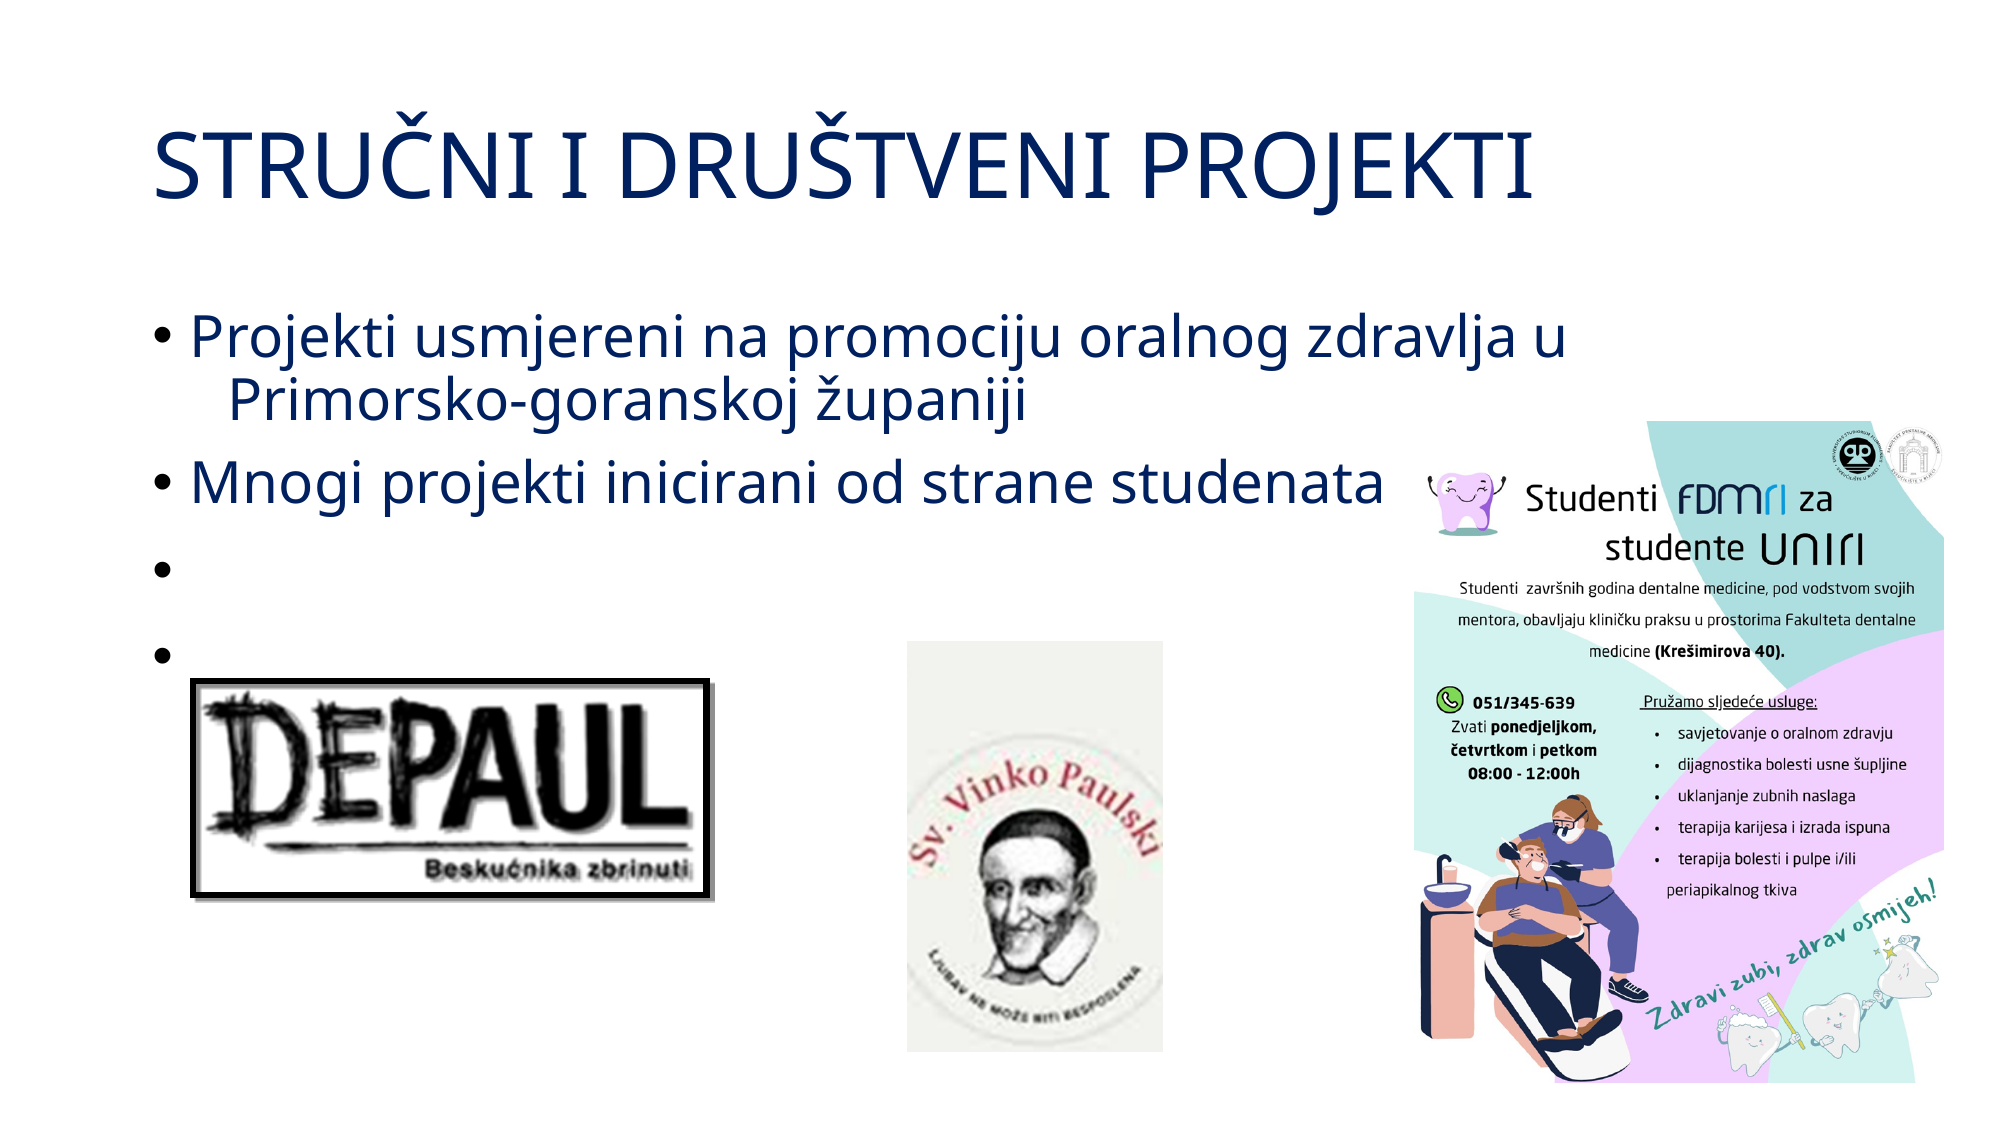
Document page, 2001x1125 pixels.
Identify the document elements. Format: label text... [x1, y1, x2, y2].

picture [1414, 421, 1944, 1083]
picture [907, 641, 1163, 1052]
list Projekti usmjereni na promociju oralnog zdravlja u Primorsko-goranskoj županiji Mnogi projekti inicirani od strane studenata [137, 299, 1863, 1014]
title STRUČNI I DRUŠTVENI PROJEKTI [137, 59, 1863, 278]
picture [196, 684, 704, 893]
